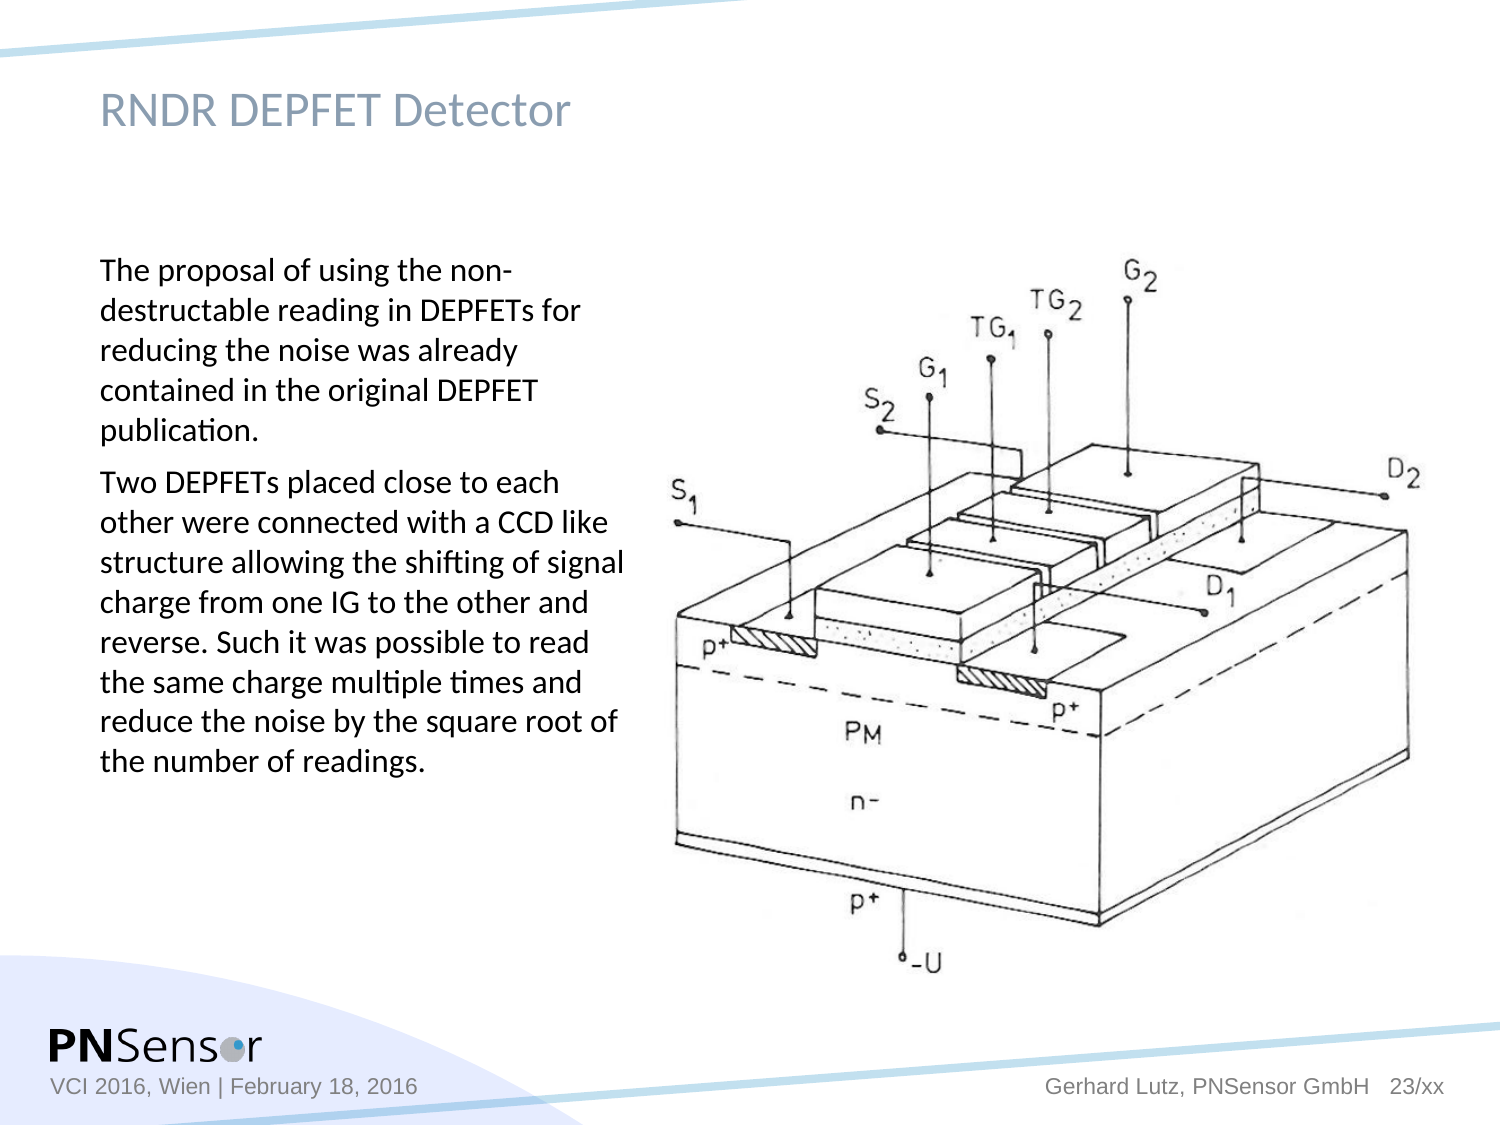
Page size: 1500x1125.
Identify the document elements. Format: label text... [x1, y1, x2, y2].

title RNDR DEPFET Detector [99, 76, 1426, 173]
text_box The proposal of using the non-destructable reading in DEPFETs for reducing the noise was already contained in the original DEPFET publication. Two DEPFETs placed close to each other were connected with a CCD like structure allowing the shifting of signal charge from one IG to the other and reverse. Such it was possible to read the same charge multiple times and reduce the noise by the square root of the number of readings. [99, 248, 656, 991]
picture [641, 247, 1447, 991]
